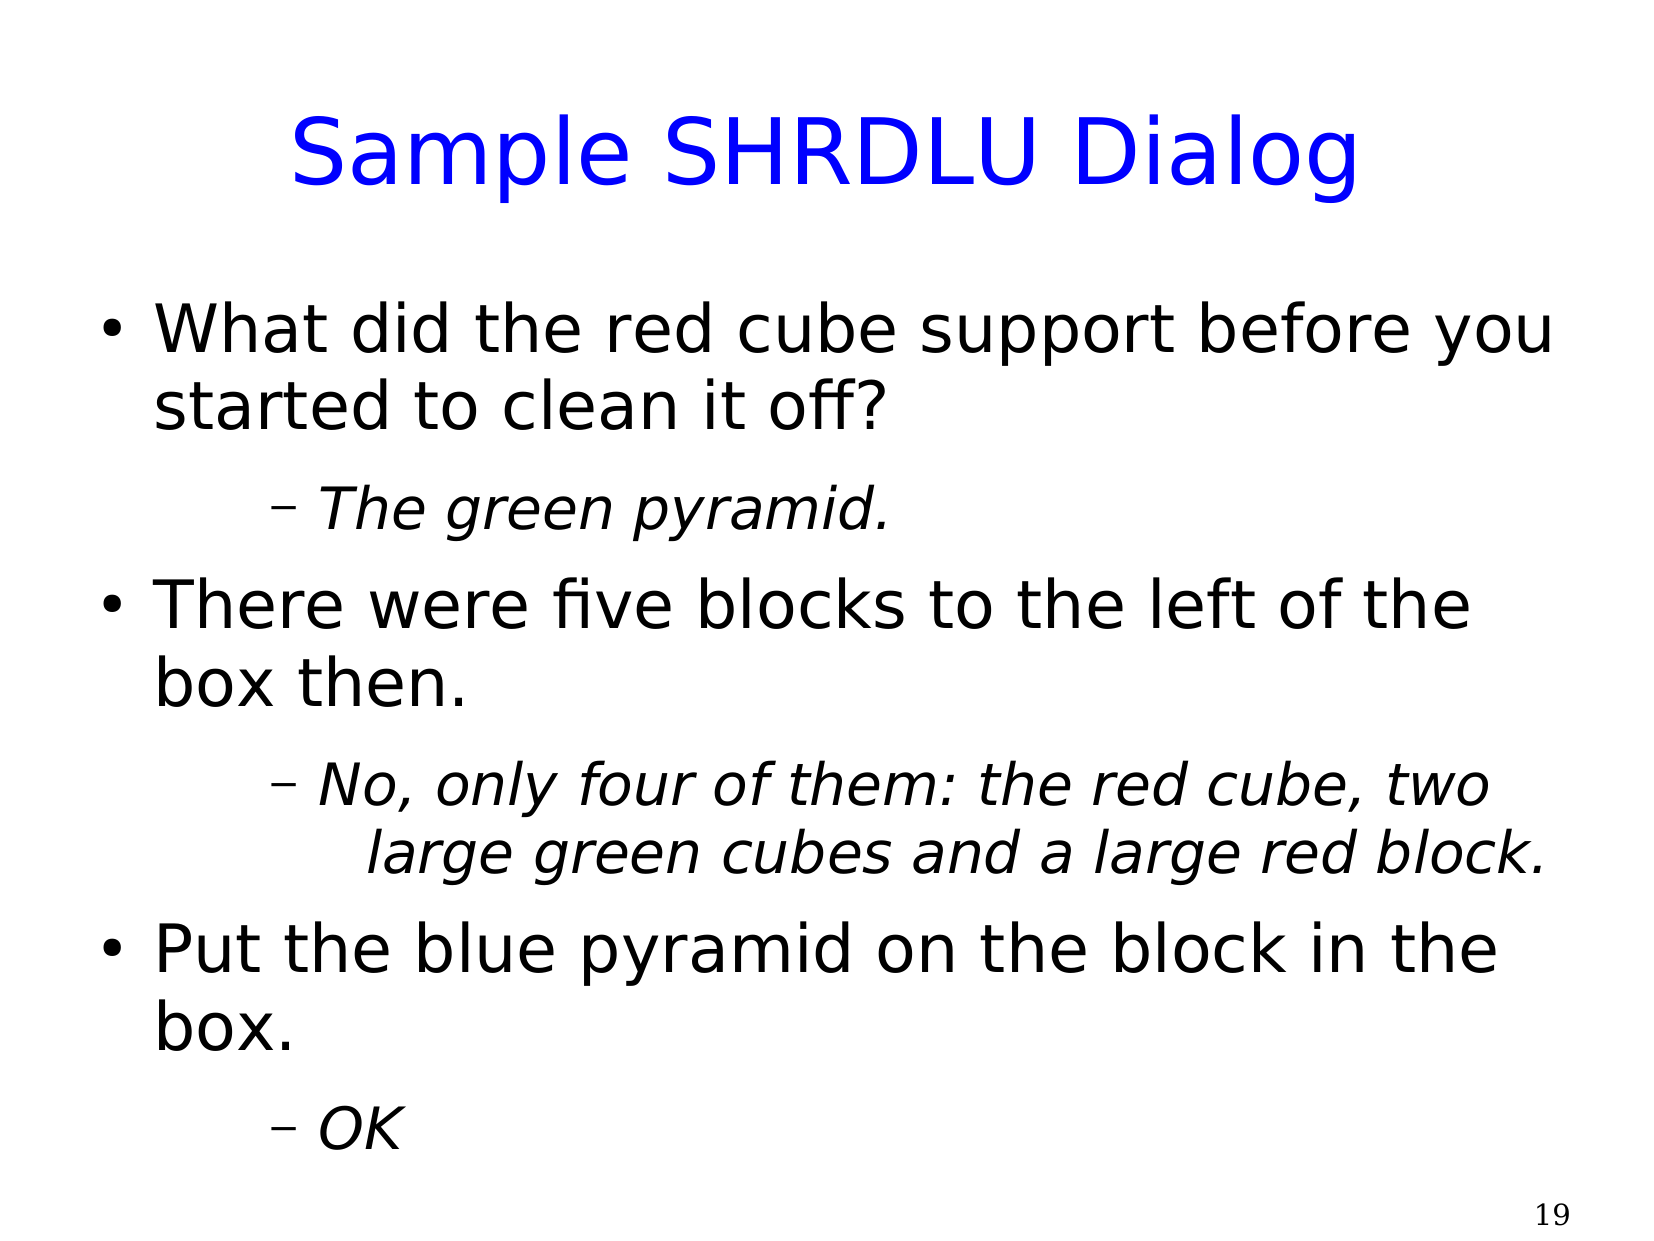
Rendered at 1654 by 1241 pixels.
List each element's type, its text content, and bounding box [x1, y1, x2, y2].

title Sample SHRDLU Dialog [82, 49, 1571, 257]
list What did the red cube support before you started to clean it off? The green pyramid. There were five blocks to the left of the box then. No, only four of them: the red cube, two large green cubes and a large red block. Put the blue pyramid on the block in the box. OK [82, 290, 1571, 1164]
